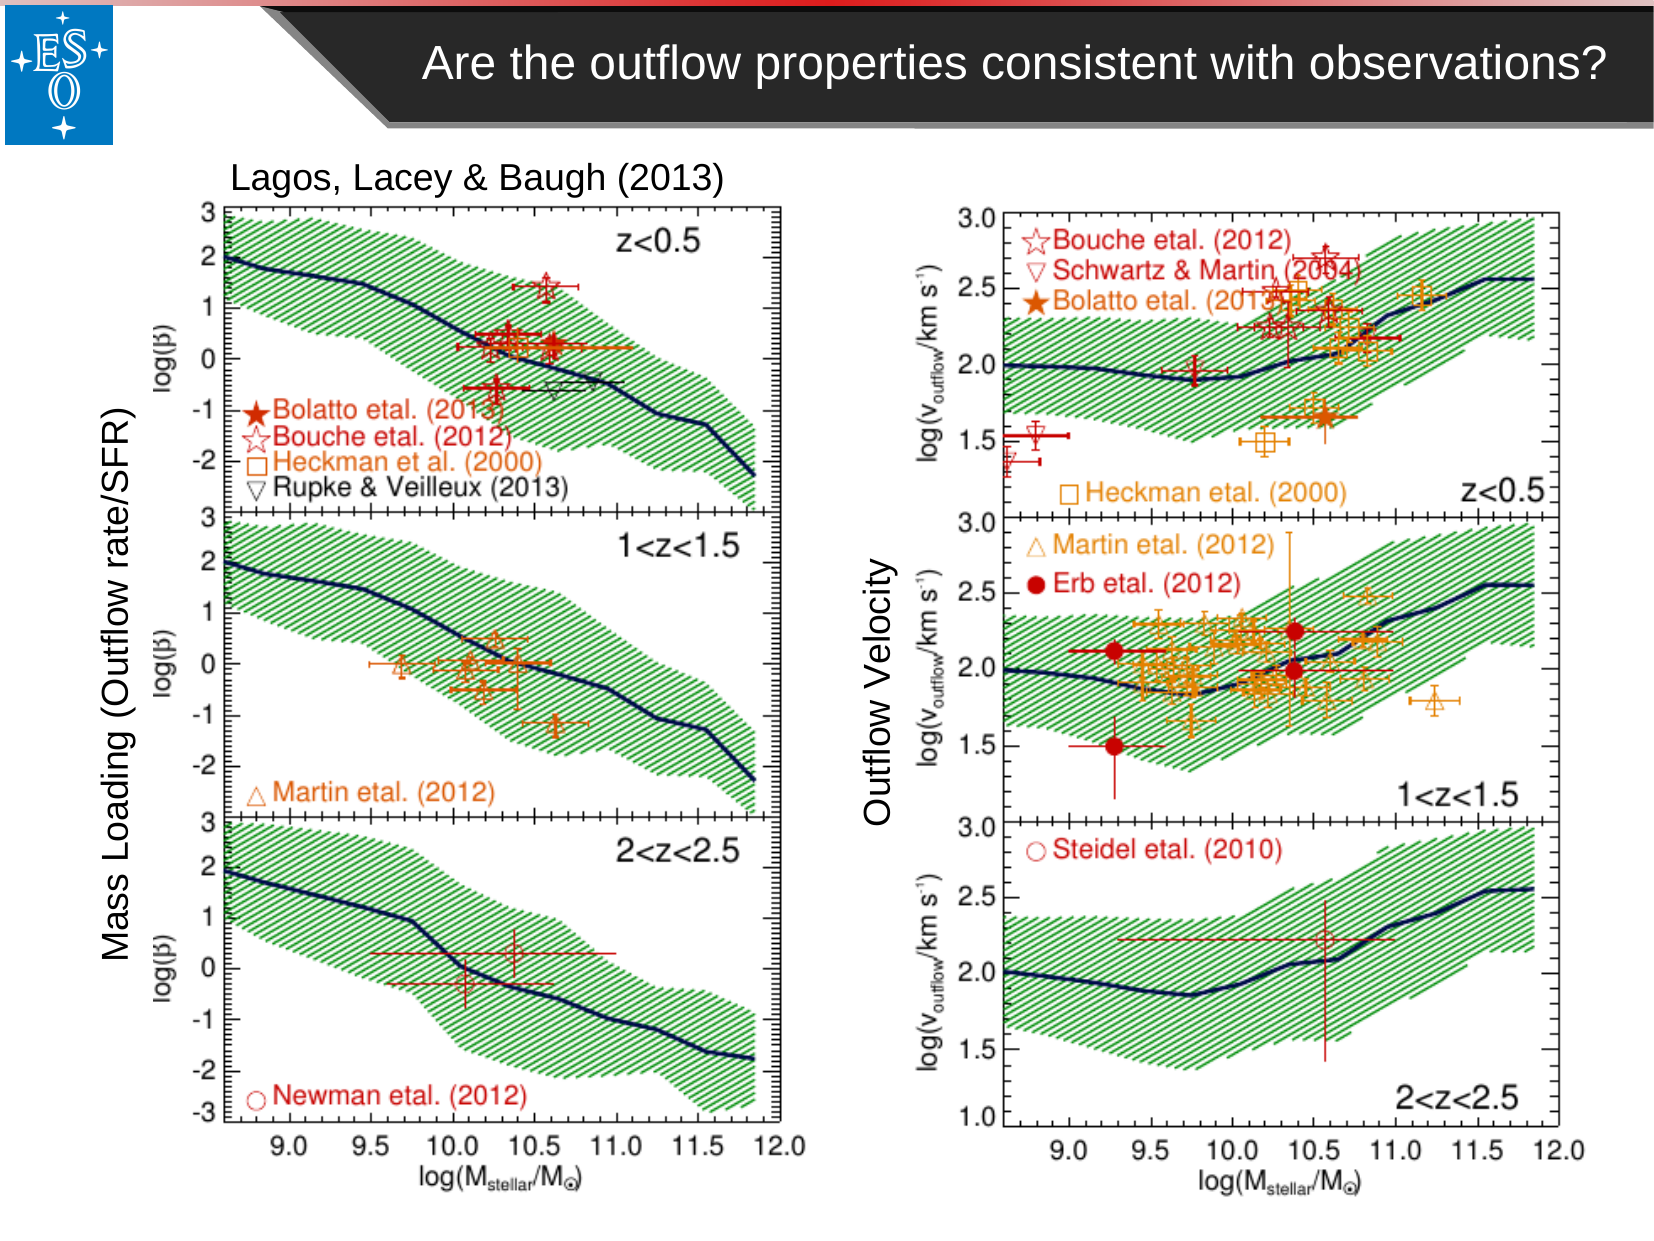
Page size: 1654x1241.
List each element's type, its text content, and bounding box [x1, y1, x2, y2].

picture [887, 187, 1599, 1222]
text_box Lagos, Lacey & Baugh (2013) [215, 150, 891, 207]
picture [153, 188, 829, 1216]
title Are the outflow properties consistent with observations? [397, 20, 1635, 106]
picture [5, 5, 113, 145]
text_box Outflow Velocity [848, 166, 906, 842]
text_box Mass Loading (Outflow rate/SFR) [87, 302, 144, 978]
